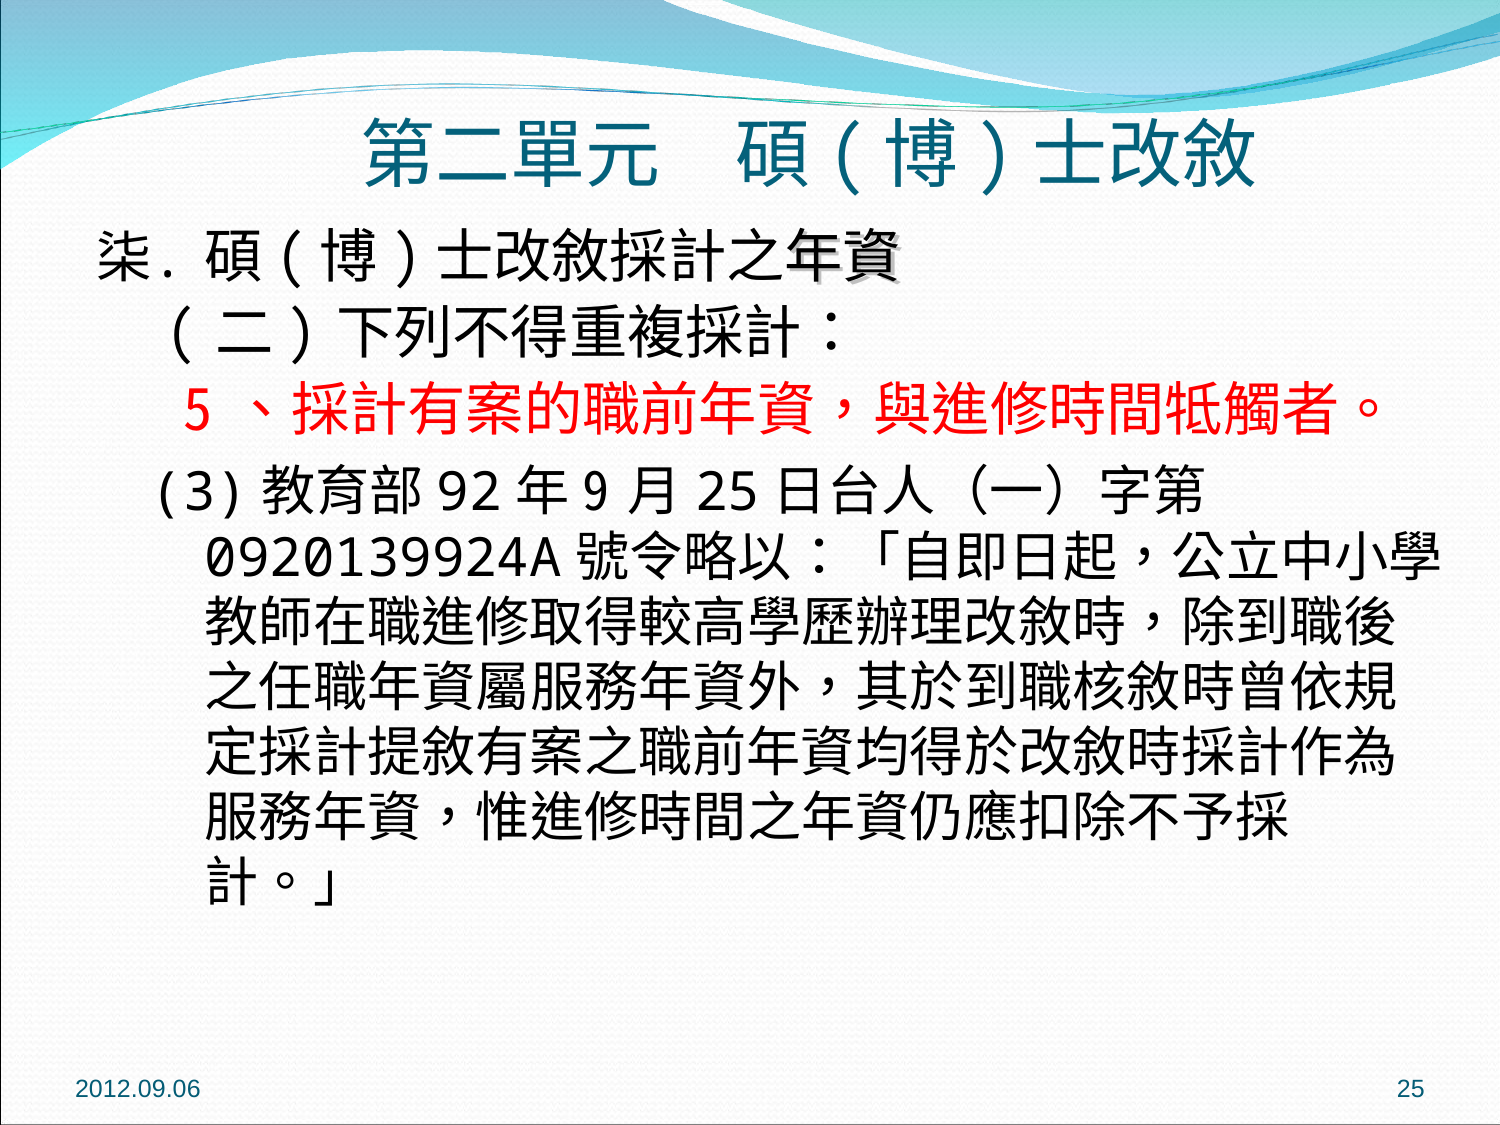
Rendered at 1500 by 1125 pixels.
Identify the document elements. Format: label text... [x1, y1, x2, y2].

list 碩(博)士改敘採計之年資 (二)下列不得重複採計： 5、採計有案的職前年資，與進修時間牴觸者。 (3)教育部92年9月25日台人（一）字第0920139924A號令略以：「自即日起，公立中小學教師在職進修取得較高學歷辦理改敘時，除到職後之任職年資屬服務年資外，其於到職核敘時曾依規定採計提敘有案之職前年資均得於改敘時採計作為服務年資，惟進修時間之年資仍應扣除不予採計。」 [81, 224, 1463, 1051]
text_box <number> [1299, 1042, 1426, 1103]
picture [0, 0, 1500, 1125]
text_box 2012.09.06 [74, 1042, 426, 1103]
text_box 第二單元 碩(博)士改敘 [171, 46, 1447, 197]
